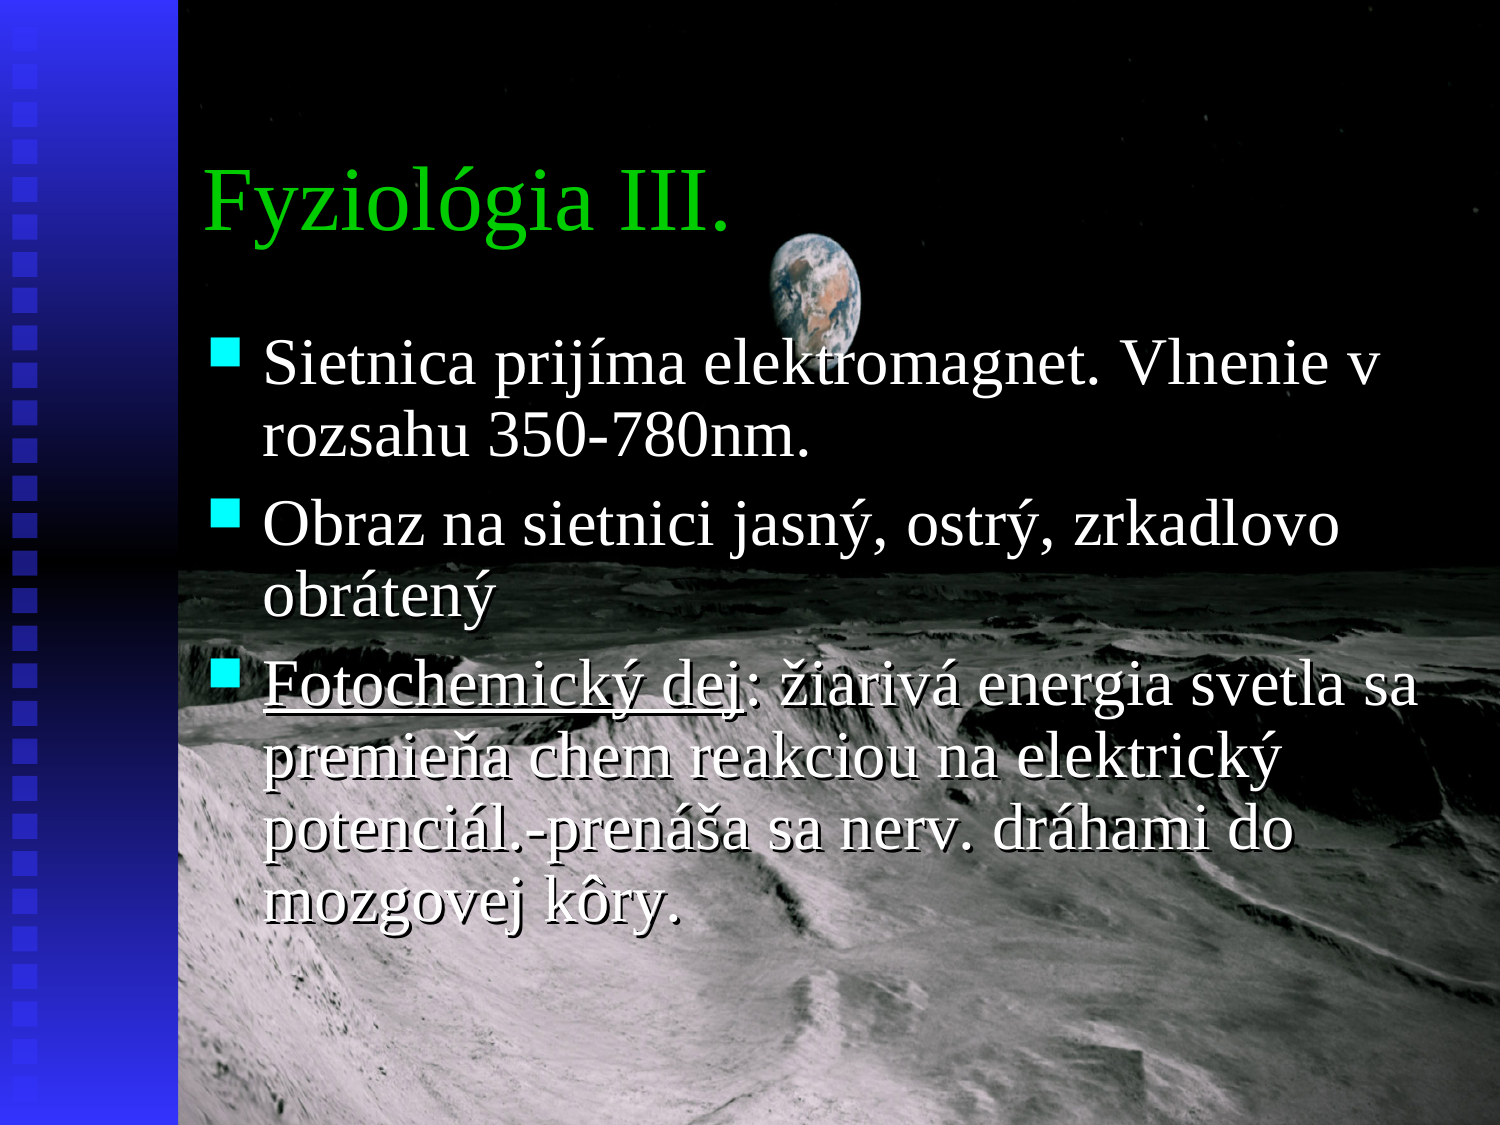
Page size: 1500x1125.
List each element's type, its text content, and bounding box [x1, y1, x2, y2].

title Fyziológia III. [187, 99, 1463, 288]
picture [0, 0, 1500, 1125]
list Sietnica prijíma elektromagnet. Vlnenie v rozsahu 350-780nm. Obraz na sietnici jasný, ostrý, zrkadlovo obrátený Fotochemický dej: žiarivá energia svetla sa premieňa chem reakciou na elektrický potenciál.-prenáša sa nerv. dráhami do mozgovej kôry. [191, 319, 1467, 995]
